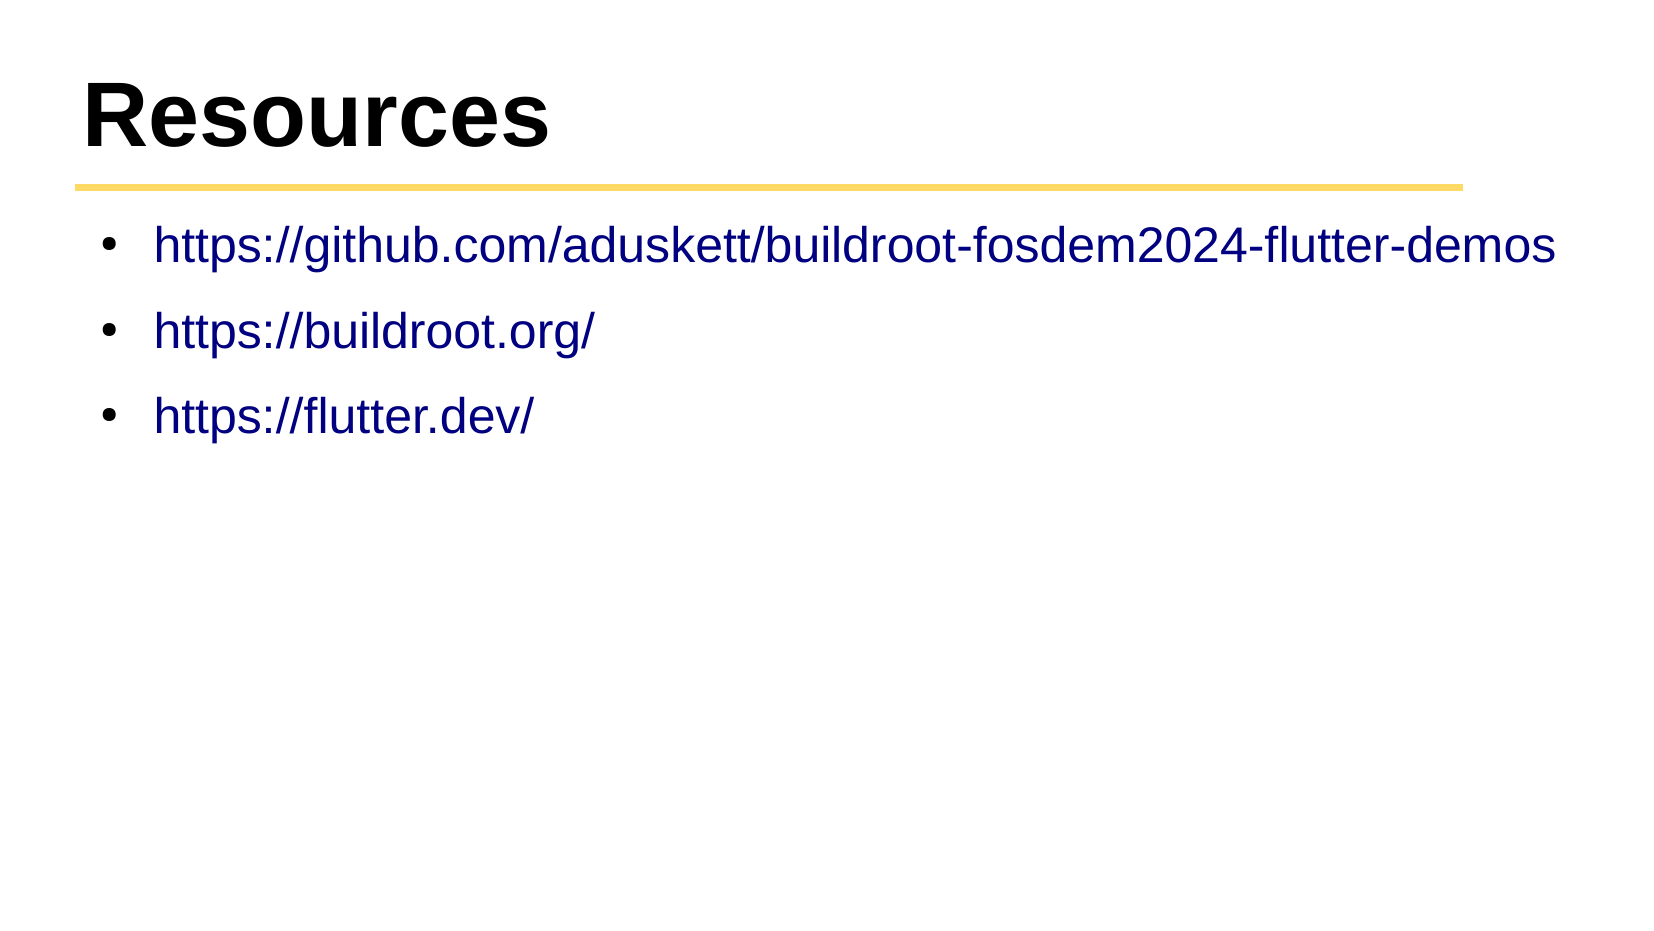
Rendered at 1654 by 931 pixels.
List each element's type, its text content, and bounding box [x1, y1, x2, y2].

list https://github.com/aduskett/buildroot-fosdem2024-flutter-demos https://buildroot.org/ https://flutter.dev/ [82, 217, 1571, 758]
title Resources [82, 37, 1571, 193]
